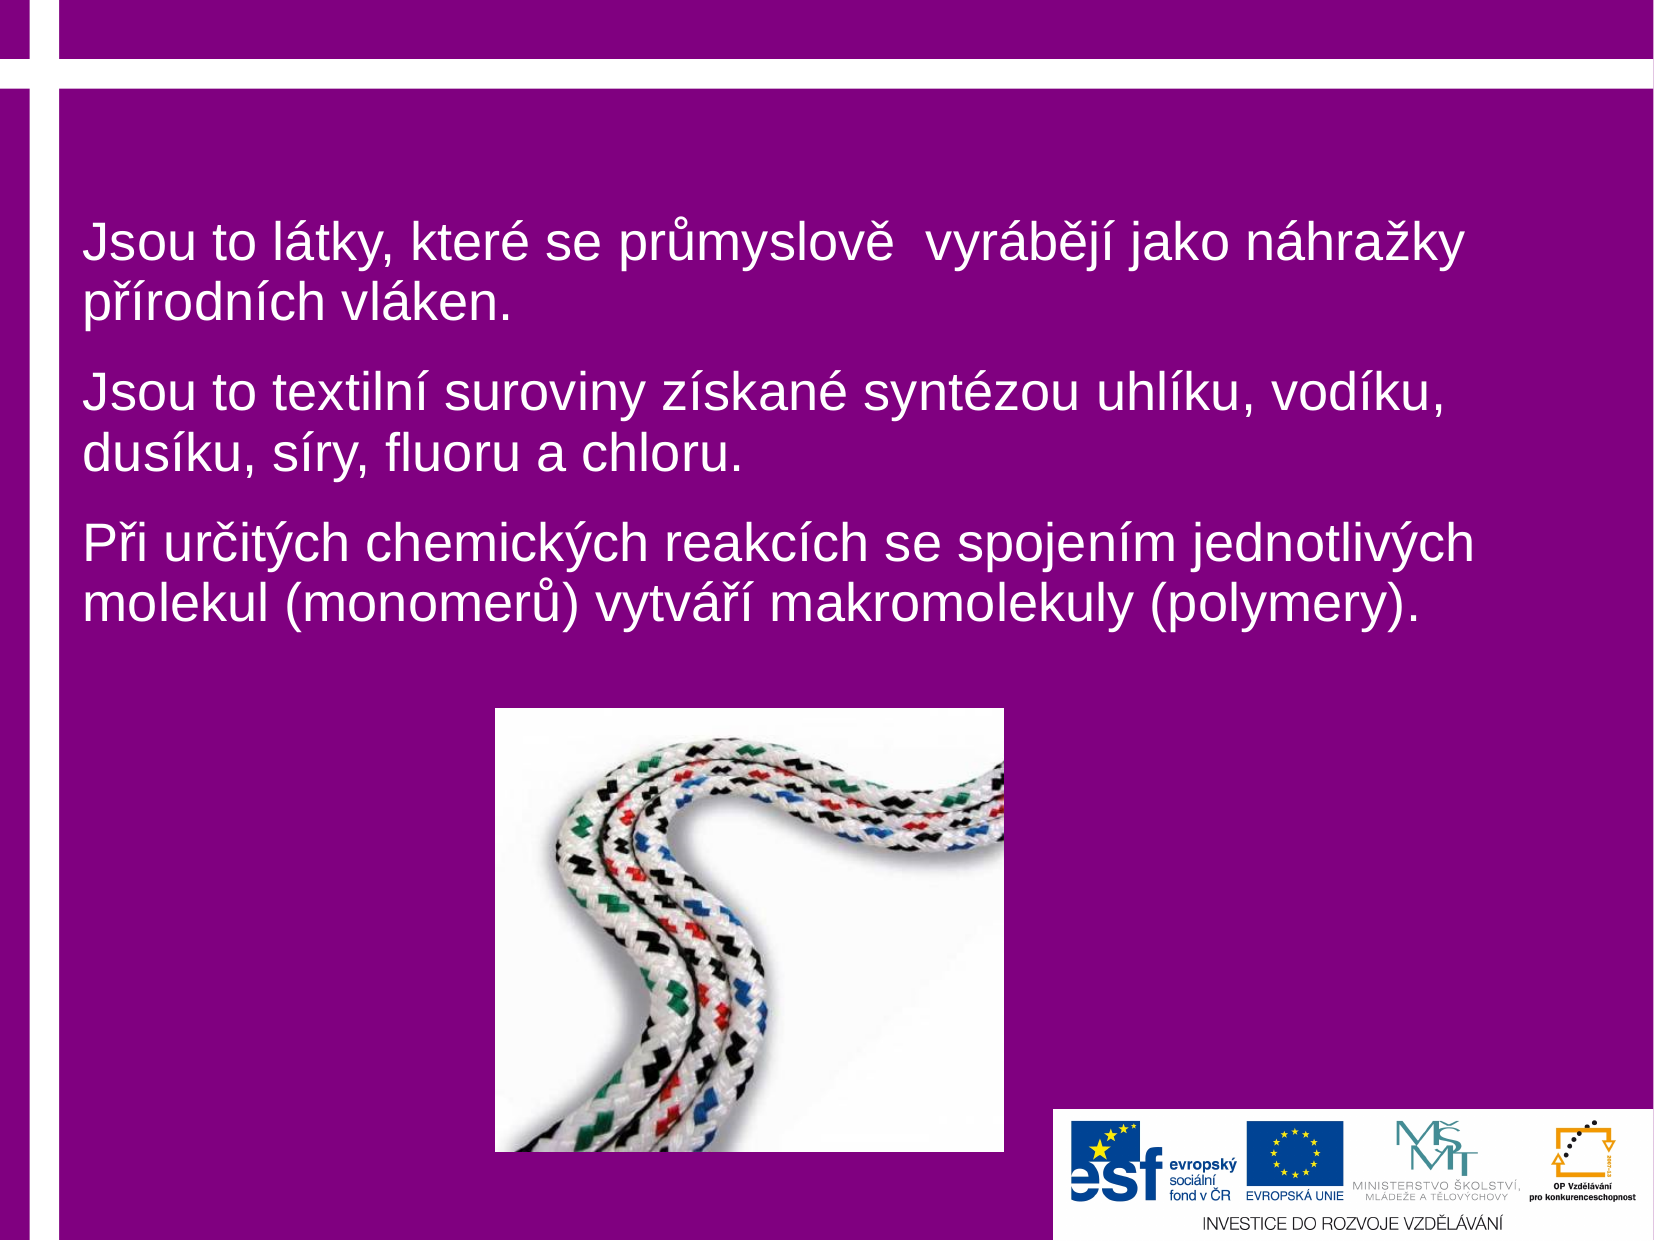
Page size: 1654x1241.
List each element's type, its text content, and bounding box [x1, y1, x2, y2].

list Jsou to látky, které se průmyslově vyrábějí jako náhražky přírodních vláken. Jsou to textilní suroviny získané syntézou uhlíku, vodíku, dusíku, síry, fluoru a chloru. Při určitých chemických reakcích se spojením jednotlivých molekul (monomerů) vytváří makromolekuly (polymery). [82, 210, 1571, 1030]
text_box [0, 0, 1654, 1241]
picture [1053, 1109, 1654, 1241]
picture [495, 708, 1004, 1152]
